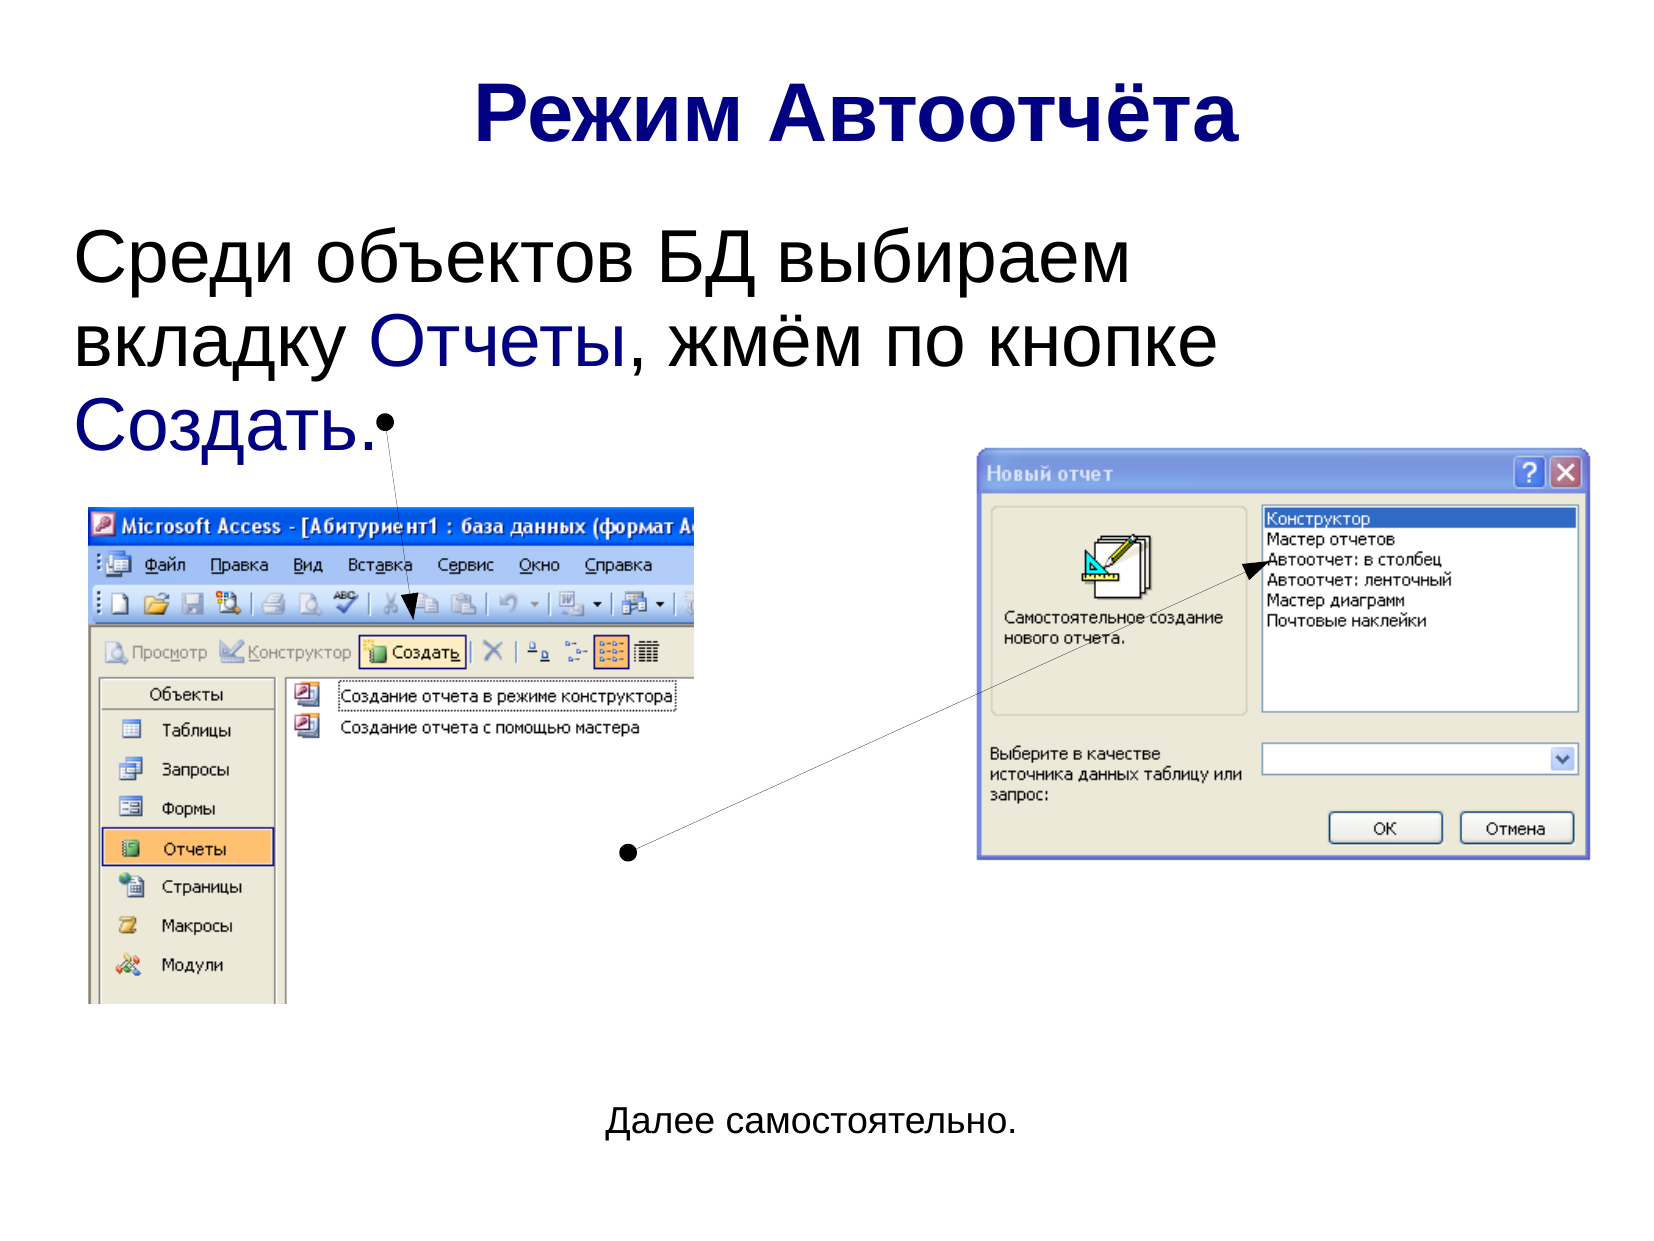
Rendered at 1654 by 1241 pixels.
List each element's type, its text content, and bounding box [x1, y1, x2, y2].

text_box Далее самостоятельно. [590, 1092, 1123, 1150]
text_box Режим Автоотчёта [442, 59, 1270, 167]
text_box Среди объектов БД выбираем вкладку Отчеты, жмём по кнопке Создать. [59, 206, 1418, 474]
picture [974, 442, 1595, 868]
picture [88, 507, 694, 1004]
